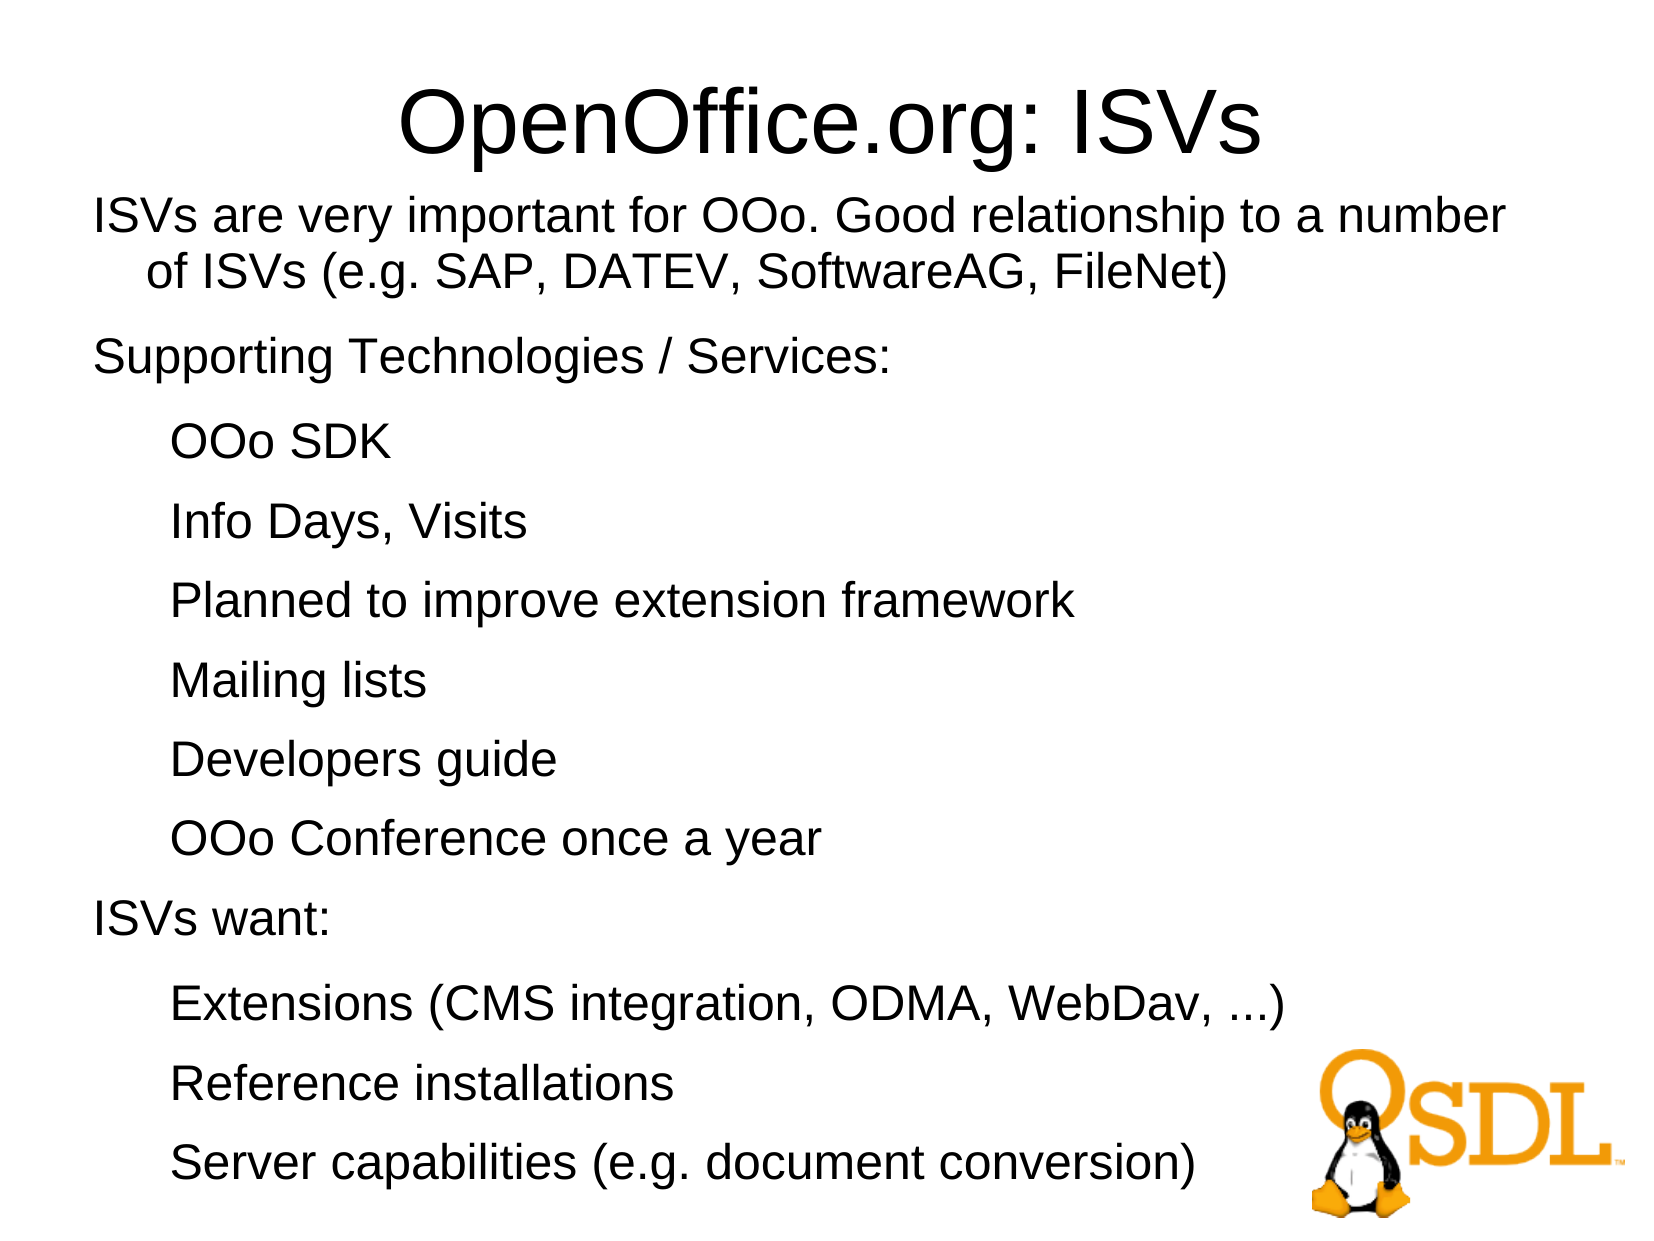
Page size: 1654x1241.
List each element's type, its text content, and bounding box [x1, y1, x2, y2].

picture [1312, 1049, 1625, 1218]
list ISVs are very important for OOo. Good relationship to a number of ISVs (e.g. SAP, DATEV, SoftwareAG, FileNet) Supporting Technologies / Services: OOo SDK Info Days, Visits Planned to improve extension framework Mailing lists Developers guide OOo Conference once a year ISVs want: Extensions (CMS integration, ODMA, WebDav, ...) Reference installations Server capabilities (e.g. document conversion) [75, 187, 1564, 1190]
title OpenOffice.org: ISVs [86, 17, 1576, 226]
